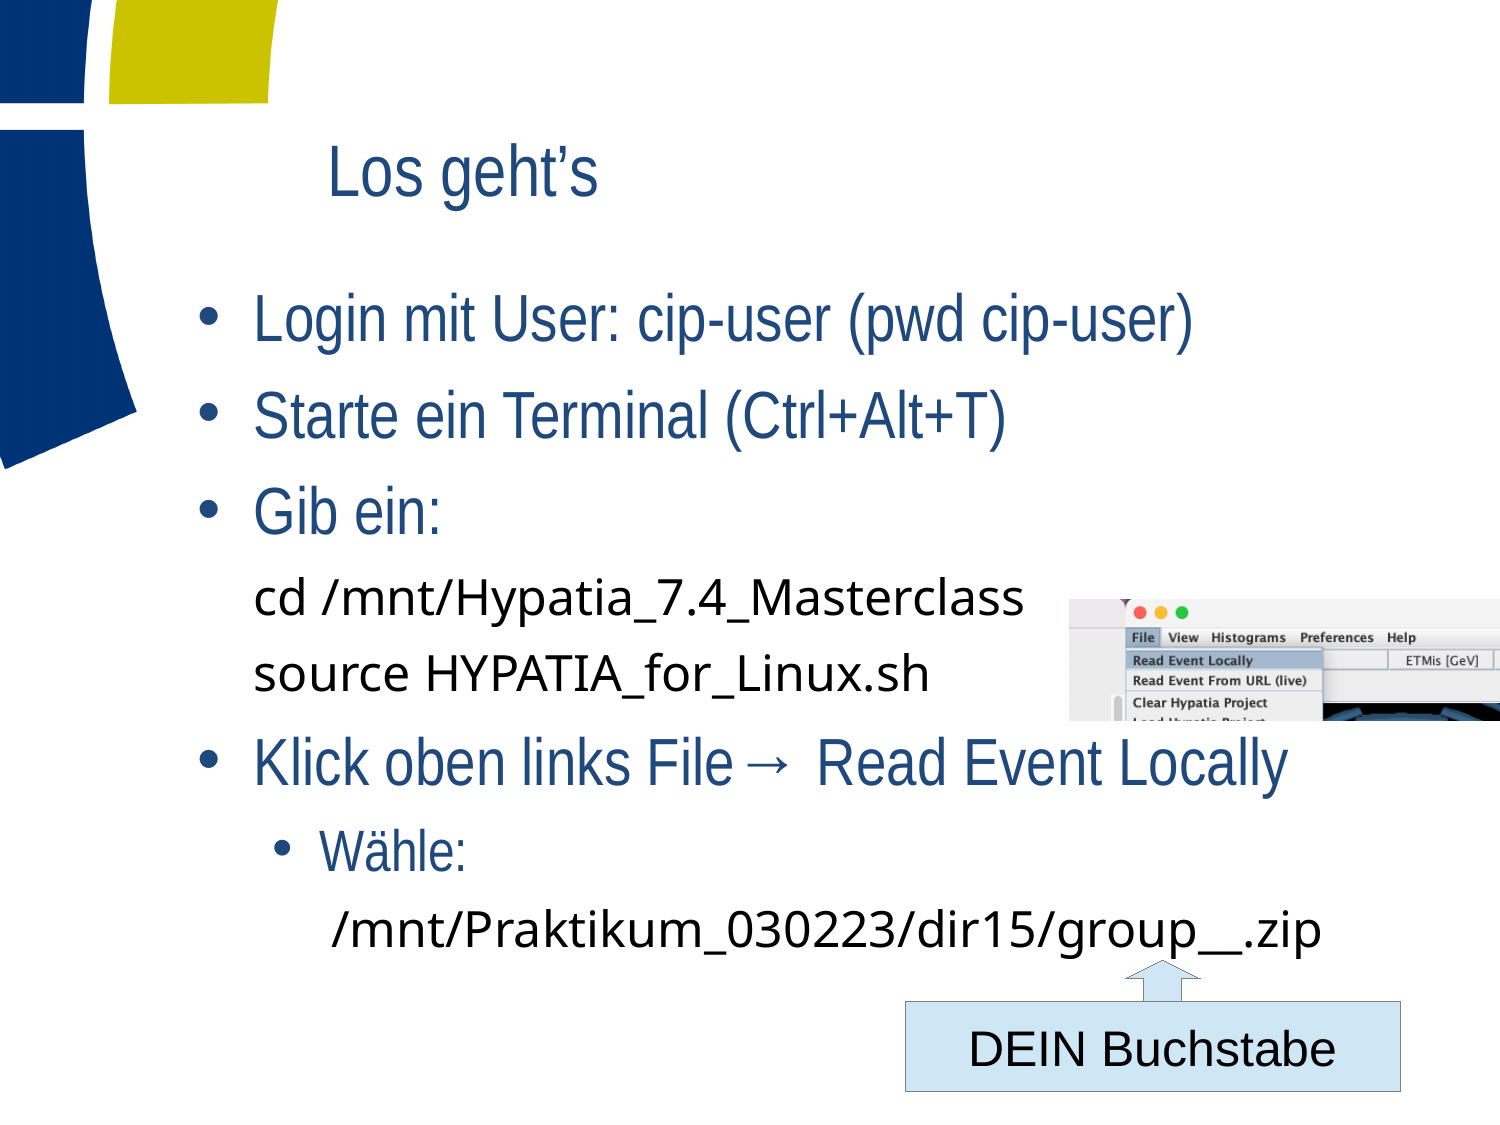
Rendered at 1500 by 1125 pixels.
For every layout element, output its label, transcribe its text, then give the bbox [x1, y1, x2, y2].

title Los geht’s [312, 101, 1400, 233]
list Login mit User: cip-user (pwd cip-user) Starte ein Terminal (Ctrl+Alt+T) Gib ein: cd /mnt/Hypatia_7.4_Masterclass source HYPATIA_for_Linux.sh Klick oben links File→ Read Event Locally Wähle: /mnt/Praktikum_030223/dir15/group__.zip [183, 267, 1441, 1051]
text_box [1125, 960, 1201, 1001]
picture [0, 0, 1500, 1125]
text_box DEIN Buchstabe [905, 1001, 1401, 1092]
